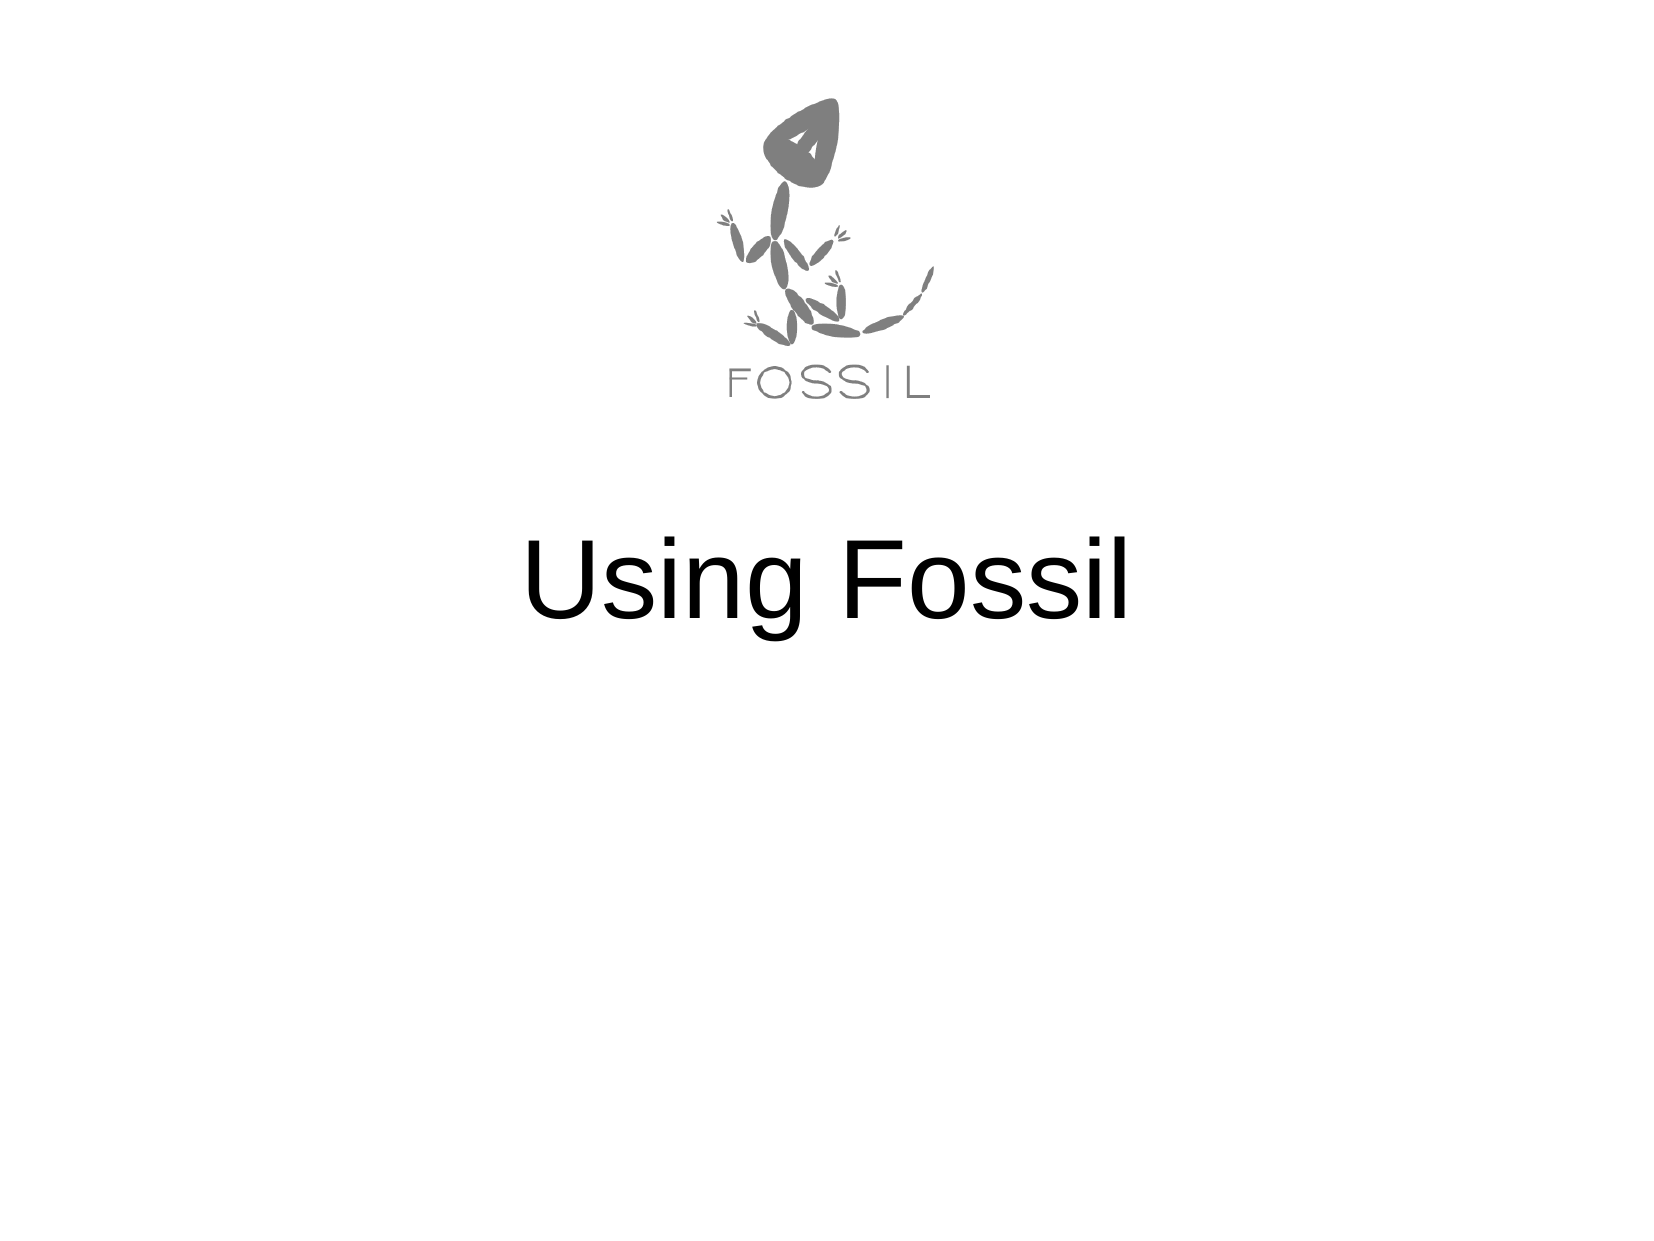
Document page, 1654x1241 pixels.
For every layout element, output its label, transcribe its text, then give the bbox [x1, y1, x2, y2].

subtitle Using Fossil [82, 49, 1571, 1109]
picture [716, 98, 934, 399]
